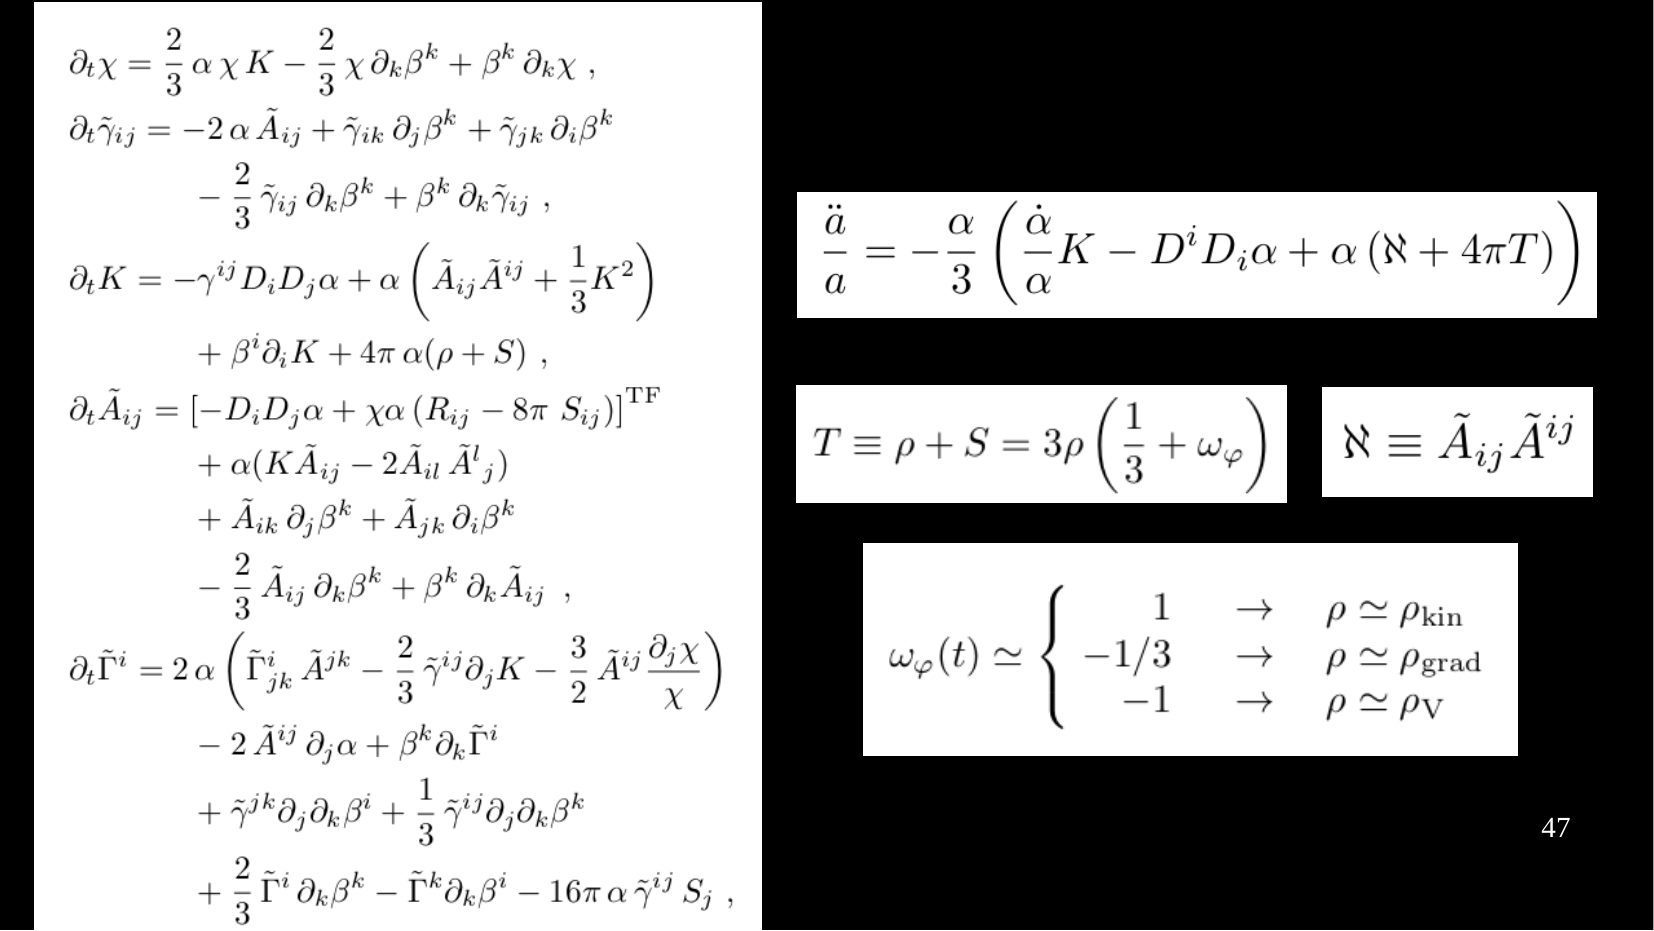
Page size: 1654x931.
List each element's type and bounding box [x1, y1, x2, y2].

picture [34, 2, 762, 931]
picture [796, 385, 1287, 503]
picture [797, 192, 1597, 318]
picture [863, 543, 1518, 756]
picture [1322, 387, 1593, 497]
